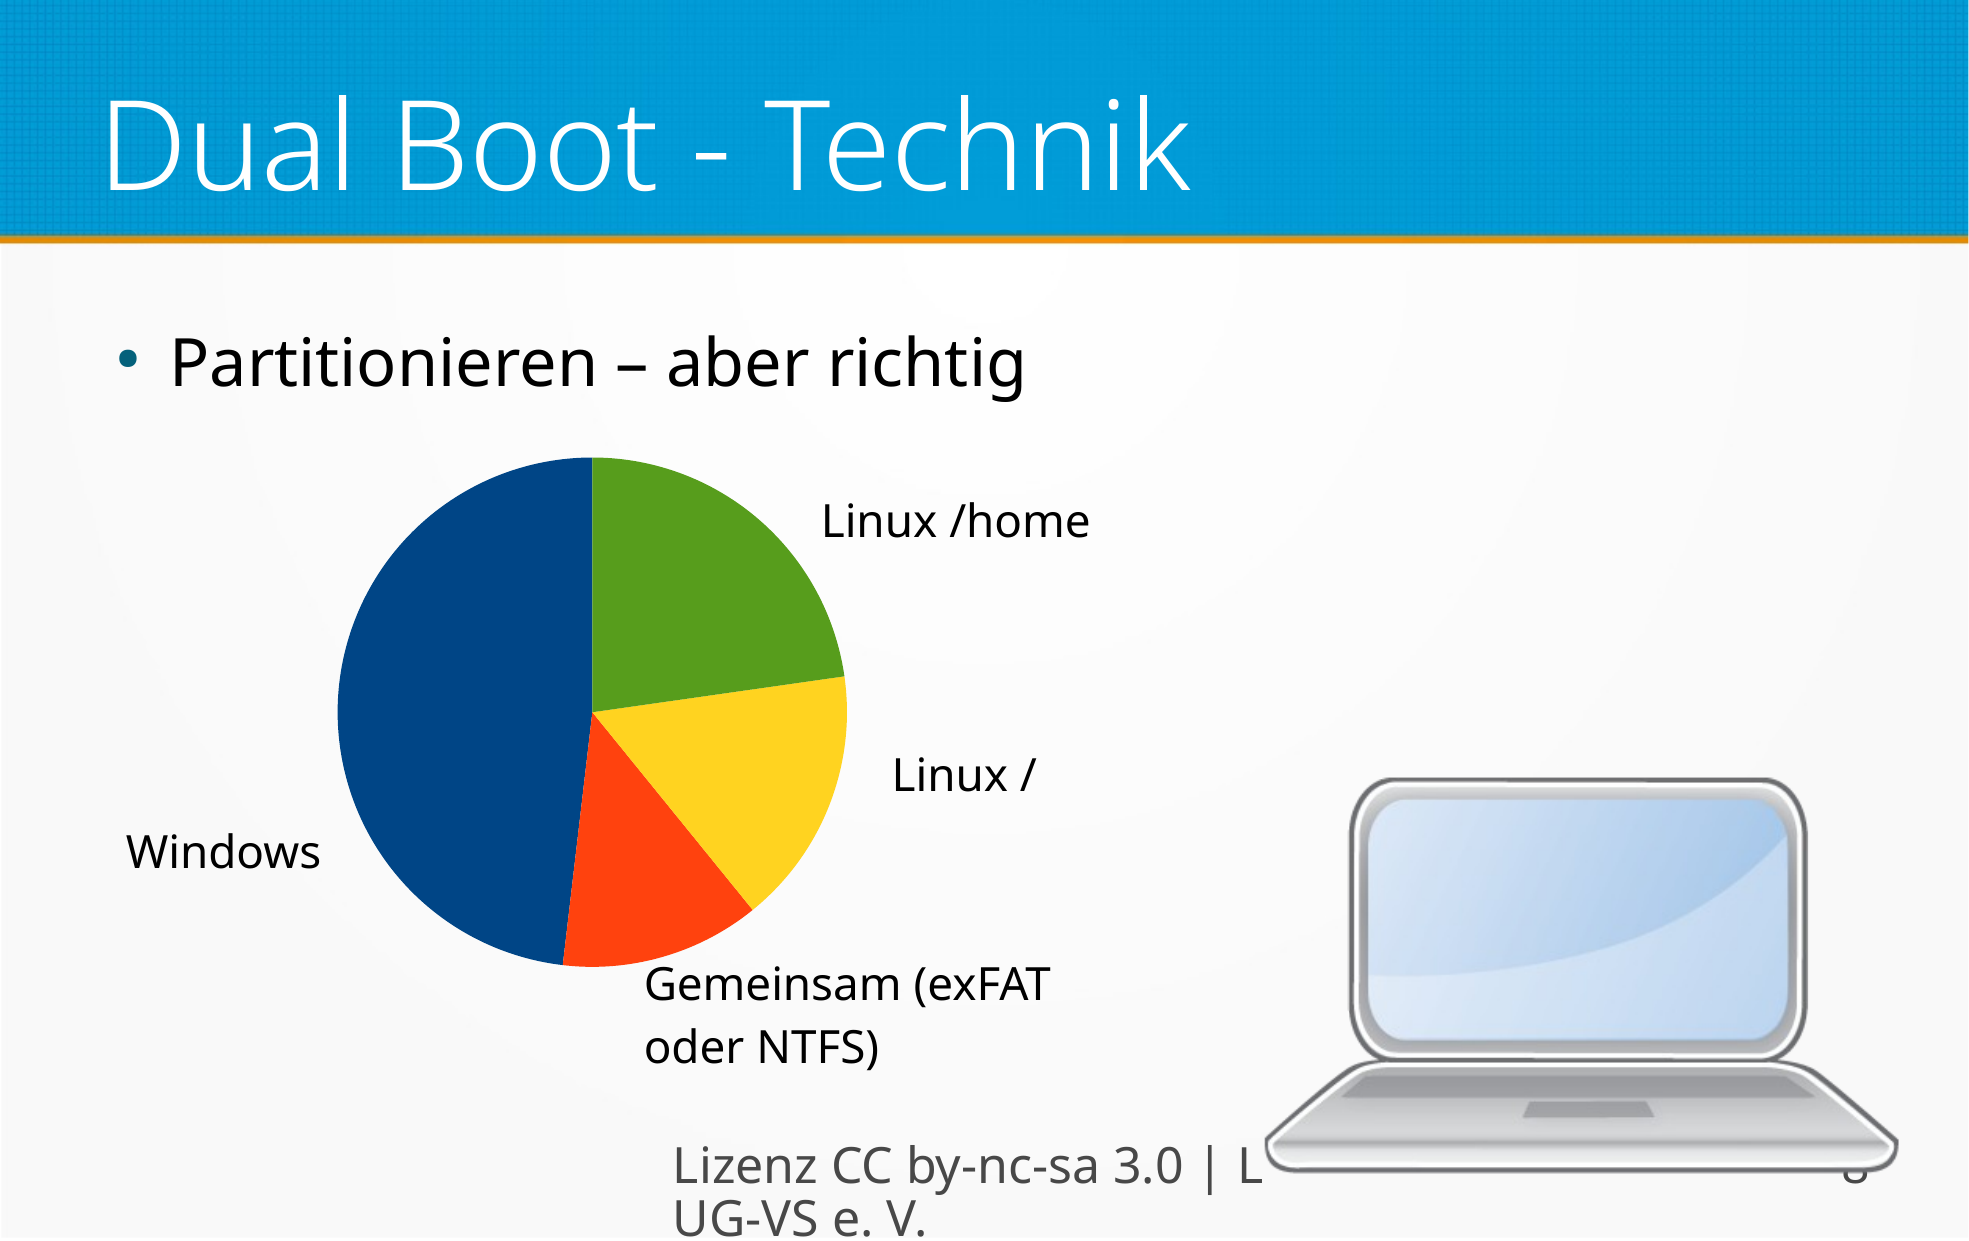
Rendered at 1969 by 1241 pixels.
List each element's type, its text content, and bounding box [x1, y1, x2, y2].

list Partitionieren – aber richtig [98, 315, 1861, 1081]
text_box Linux /home [814, 487, 1252, 553]
picture [0, 233, 1969, 1241]
title Dual Boot - Technik [98, 19, 1870, 227]
chart [119, 446, 1065, 978]
text_box Gemeinsam (exFAT oder NTFS) [637, 955, 1075, 1074]
text_box Windows [119, 817, 367, 883]
text_box Linux / [885, 741, 1238, 807]
